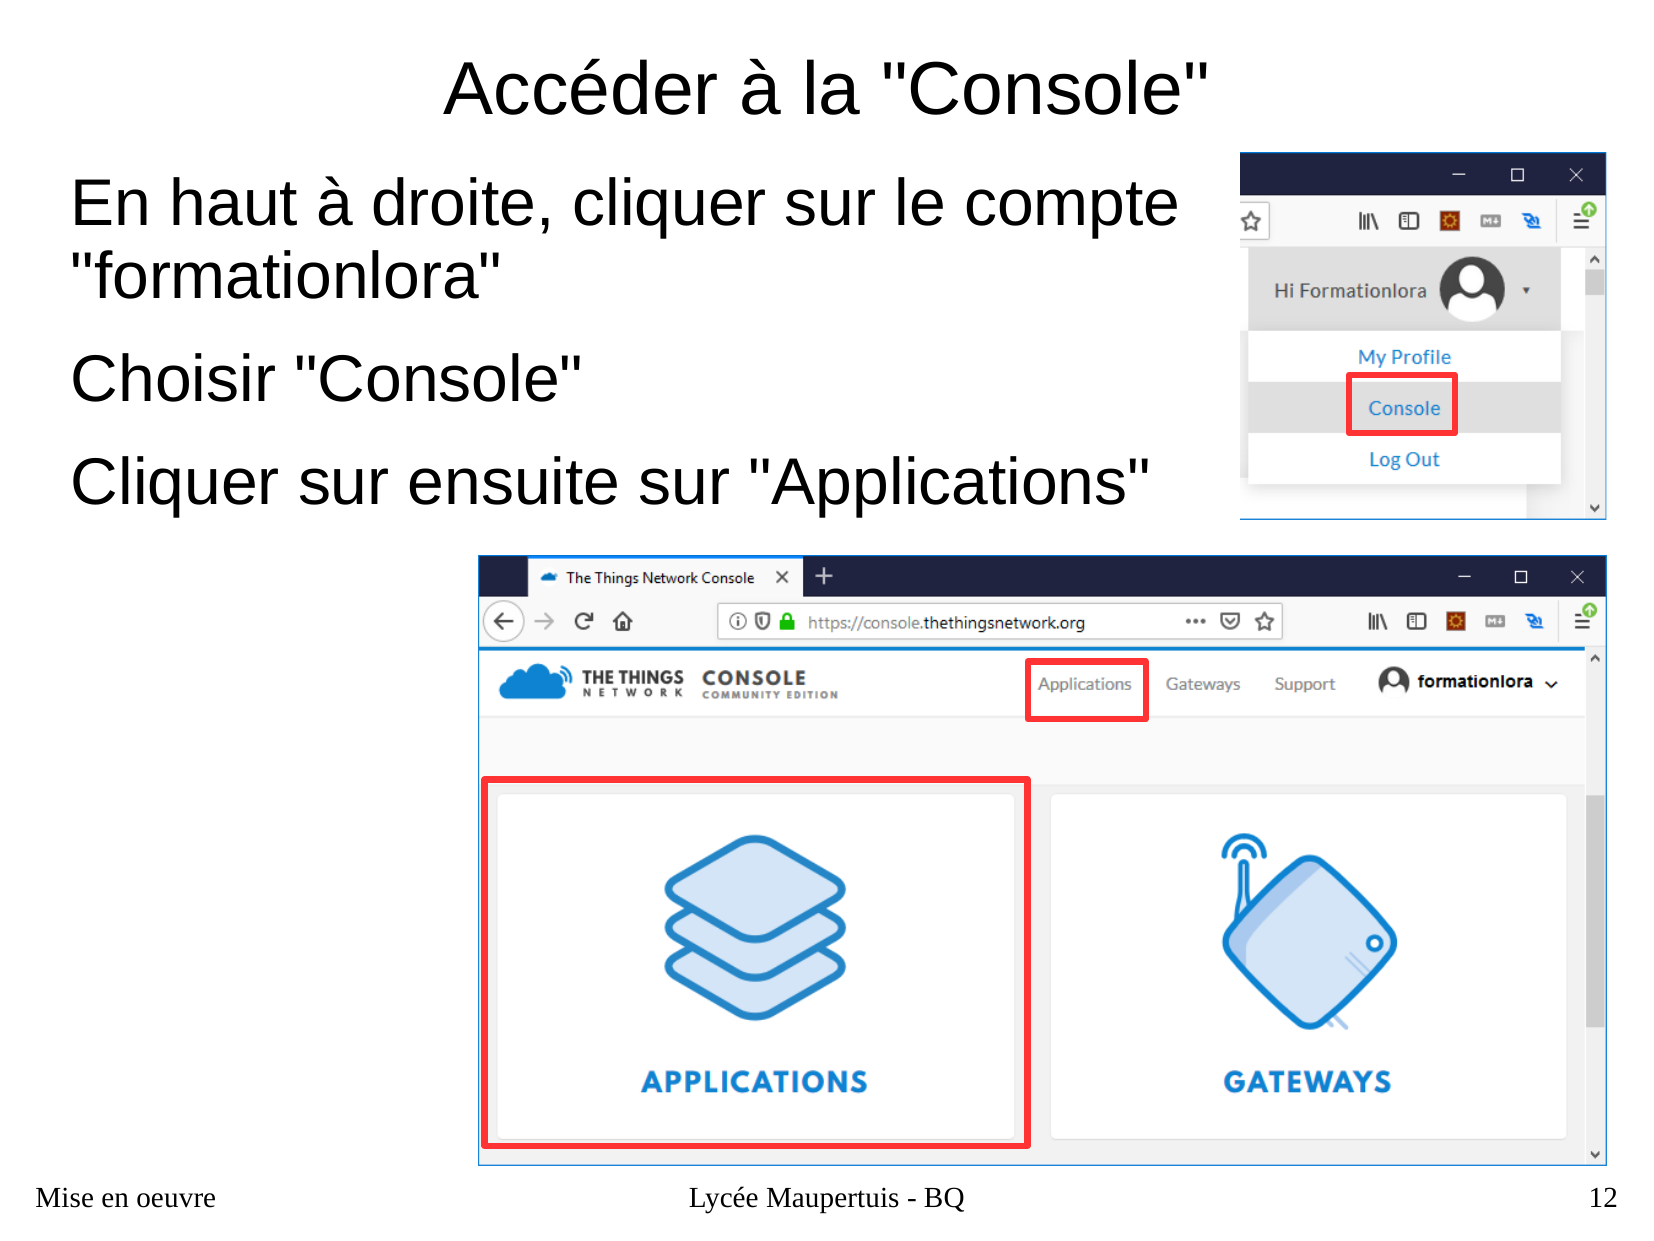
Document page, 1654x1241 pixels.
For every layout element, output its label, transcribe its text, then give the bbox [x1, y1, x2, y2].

title Accéder à la "Console" [35, 35, 1619, 142]
list En haut à droite, cliquer sur le compte "formationlora" Choisir "Console" Cliquer sur ensuite sur "Applications" [70, 165, 1193, 520]
picture [1240, 152, 1607, 520]
picture [478, 555, 1607, 1166]
